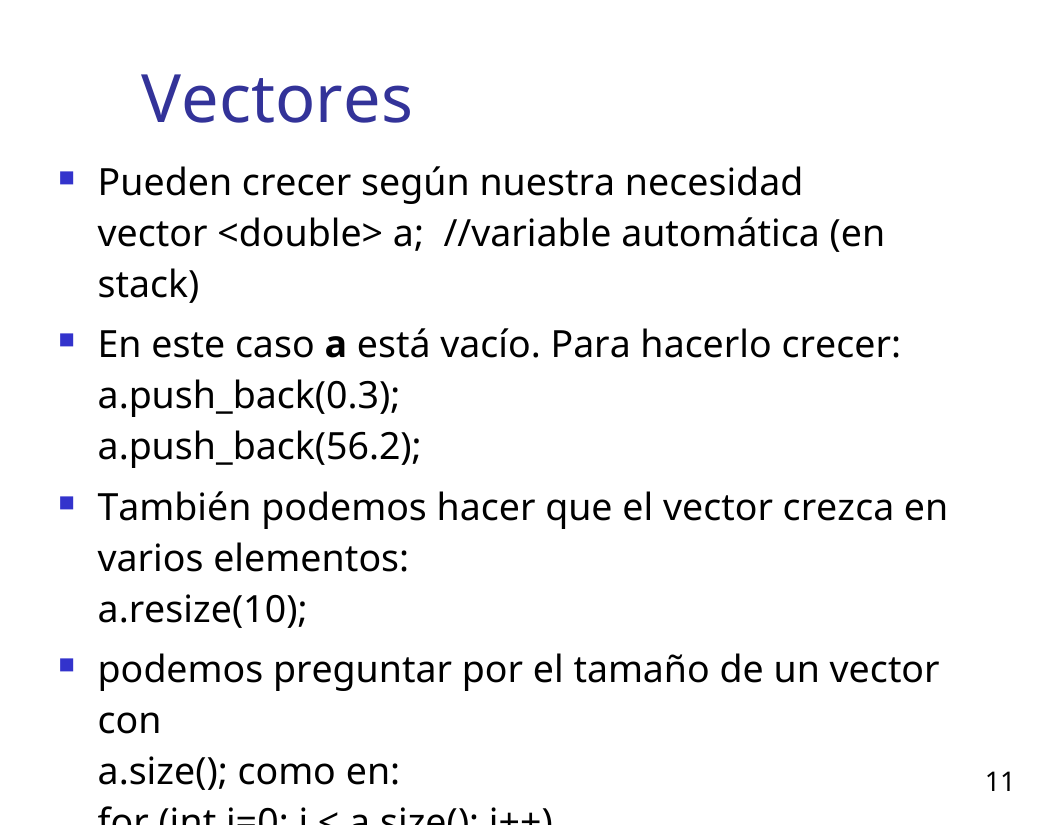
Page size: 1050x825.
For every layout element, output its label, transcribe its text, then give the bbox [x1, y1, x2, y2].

list Pueden crecer según nuestra necesidad vector <double> a; //variable automática (en stack) En este caso a está vacío. Para hacerlo crecer: a.push_back(0.3); a.push_back(56.2); También podemos hacer que el vector crezca en varios elementos: a.resize(10); podemos preguntar por el tamaño de un vector con a.size(); como en: for (int i=0; i < a.size(); i++) // ..... ¿Documentación? Ver www.cplusplus.com [47, 150, 976, 729]
title Vectores [131, 27, 1026, 148]
